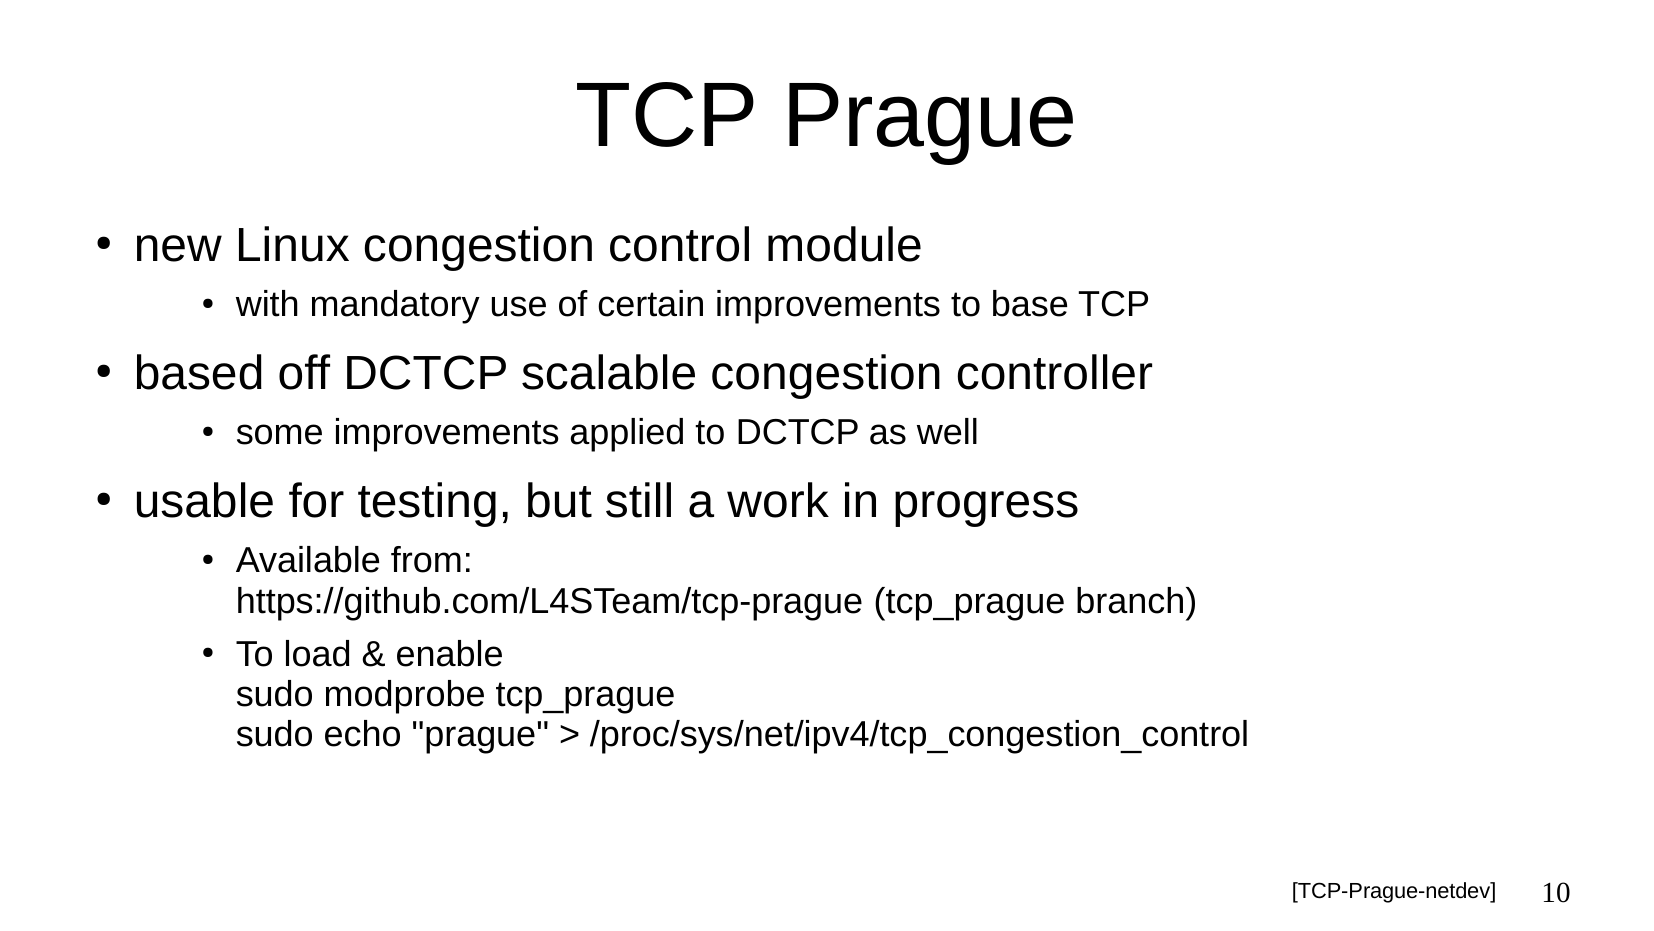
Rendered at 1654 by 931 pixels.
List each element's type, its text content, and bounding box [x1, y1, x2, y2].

title TCP Prague [82, 37, 1571, 193]
text_box [TCP-Prague-netdev] [1246, 871, 1512, 911]
list new Linux congestion control module with mandatory use of certain improvements to base TCP based off DCTCP scalable congestion controller some improvements applied to DCTCP as well usable for testing, but still a work in progress Available from: https://github.com/L4STeam/tcp-prague (tcp_prague branch) To load & enable sudo modprobe tcp_prague sudo echo "prague" > /proc/sys/net/ipv4/tcp_congestion_control [82, 217, 1571, 758]
